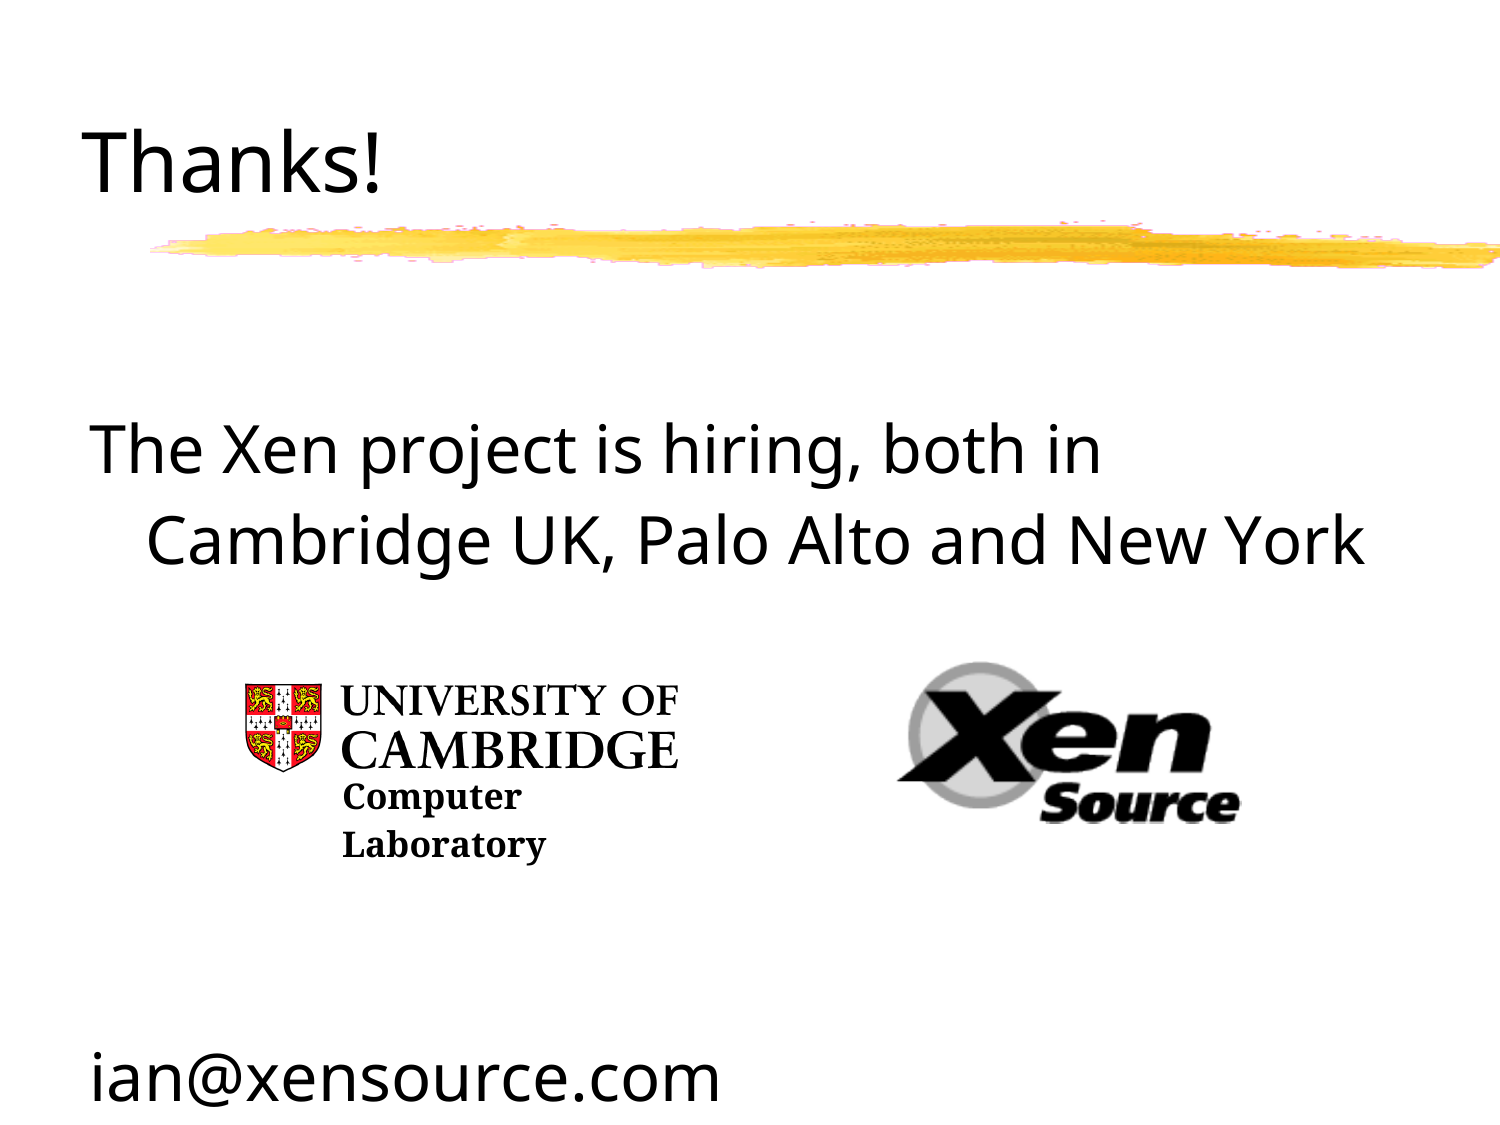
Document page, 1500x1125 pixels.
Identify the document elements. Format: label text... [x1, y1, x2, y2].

title Thanks! [66, 37, 1342, 225]
picture [244, 682, 678, 774]
picture [896, 661, 1242, 824]
list The Xen project is hiring, both in Cambridge UK, Palo Alto and New York ian@xensource.com [74, 287, 1417, 1075]
text_box Computer Laboratory [327, 763, 740, 876]
picture [150, 215, 1500, 279]
